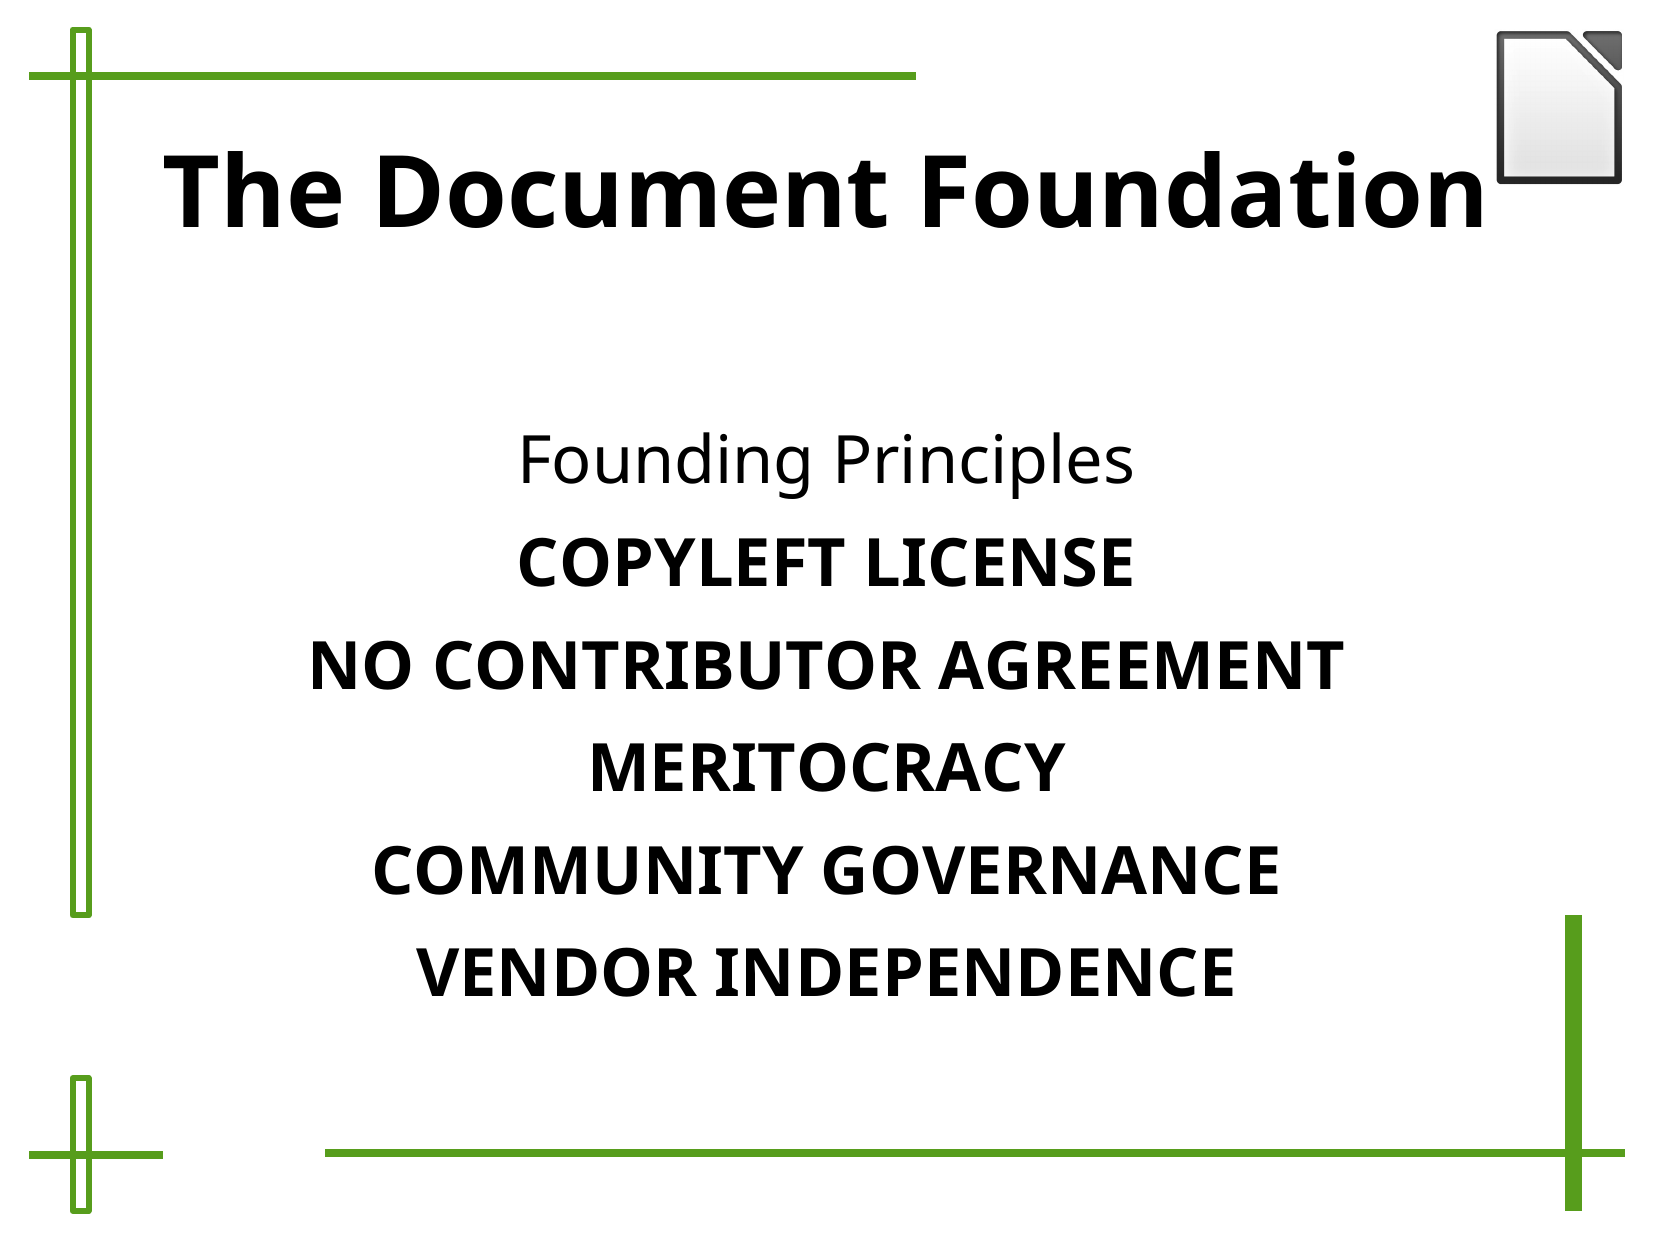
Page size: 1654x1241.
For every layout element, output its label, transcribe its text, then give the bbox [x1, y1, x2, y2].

title The Document Foundation [118, 118, 1536, 260]
list Founding Principles COPYLEFT LICENSE NO CONTRIBUTOR AGREEMENT MERITOCRACY COMMUNITY GOVERNANCE VENDOR INDEPENDENCE [94, 283, 1560, 1146]
picture [1494, 29, 1624, 186]
